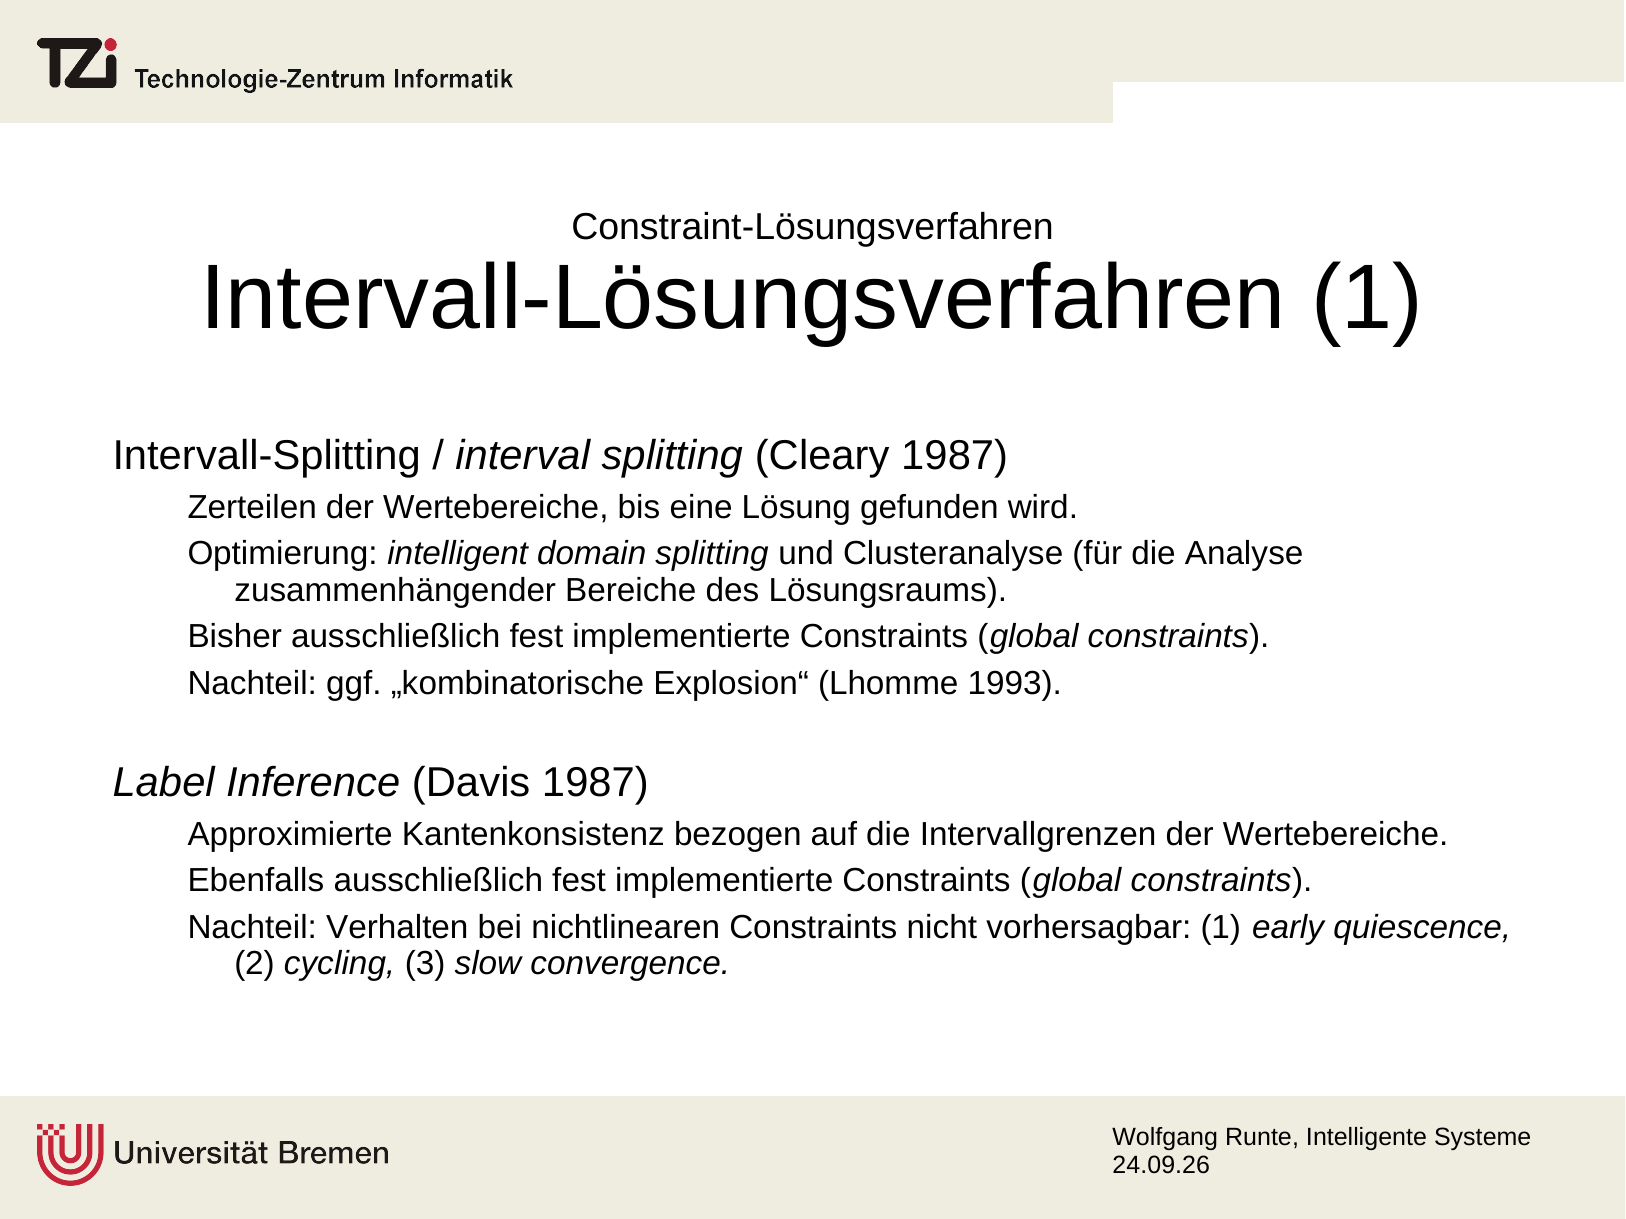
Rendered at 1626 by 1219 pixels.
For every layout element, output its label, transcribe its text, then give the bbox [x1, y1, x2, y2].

picture [37, 1124, 388, 1186]
list Intervall-Splitting / interval splitting (Cleary 1987) Zerteilen der Wertebereiche, bis eine Lösung gefunden wird. Optimierung: intelligent domain splitting und Clusteranalyse (für die Analyse zusammenhängender Bereiche des Lösungsraums). Bisher ausschließlich fest implementierte Constraints (global constraints). Nachteil: ggf. „kombinatorische Explosion“ (Lhomme 1993). Label Inference (Davis 1987) Approximierte Kantenkonsistenz bezogen auf die Intervallgrenzen der Wertebereiche. Ebenfalls ausschließlich fest implementierte Constraints (global constraints). Nachteil: Verhalten bei nichtlinearen Constraints nicht vorhersagbar: (1) early quiescence, (2) cycling, (3) slow convergence. [112, 433, 1513, 1070]
title Constraint-Lösungsverfahren Intervall-Lösungsverfahren (1) [112, 162, 1513, 393]
picture [37, 38, 513, 93]
